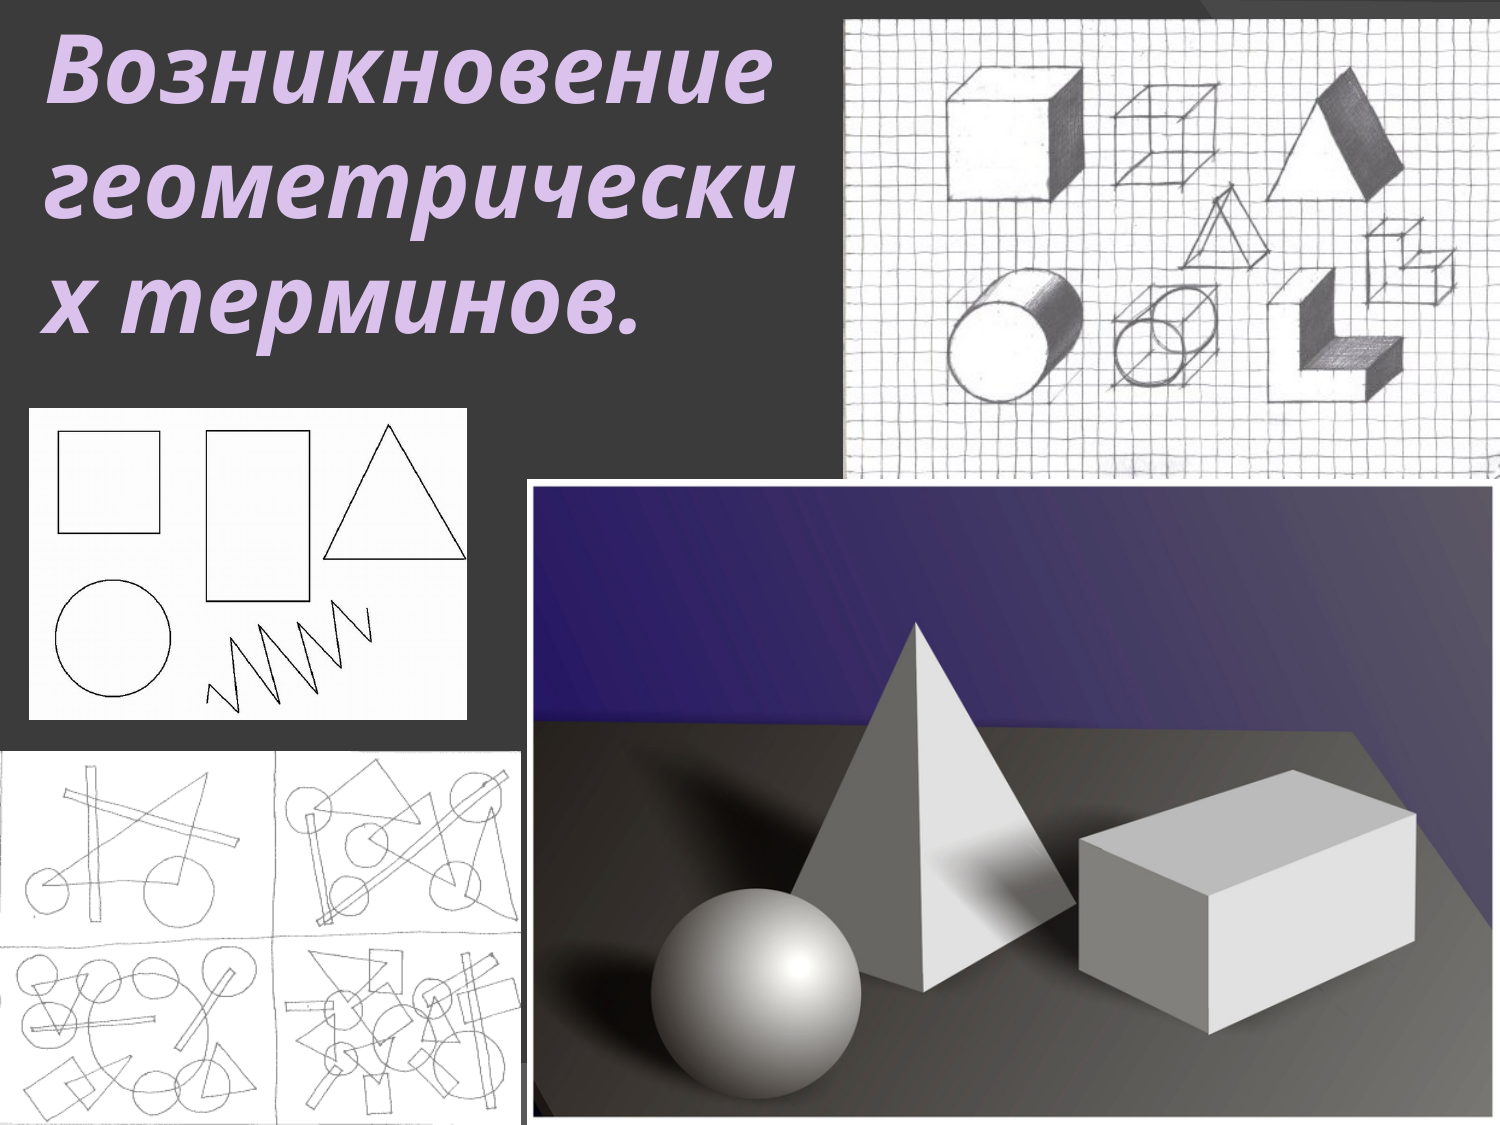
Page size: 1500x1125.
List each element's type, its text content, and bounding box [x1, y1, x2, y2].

title Возникновение геометрических терминов. [29, 0, 845, 339]
picture [0, 751, 521, 1125]
picture [527, 19, 1500, 1125]
picture [29, 408, 467, 720]
